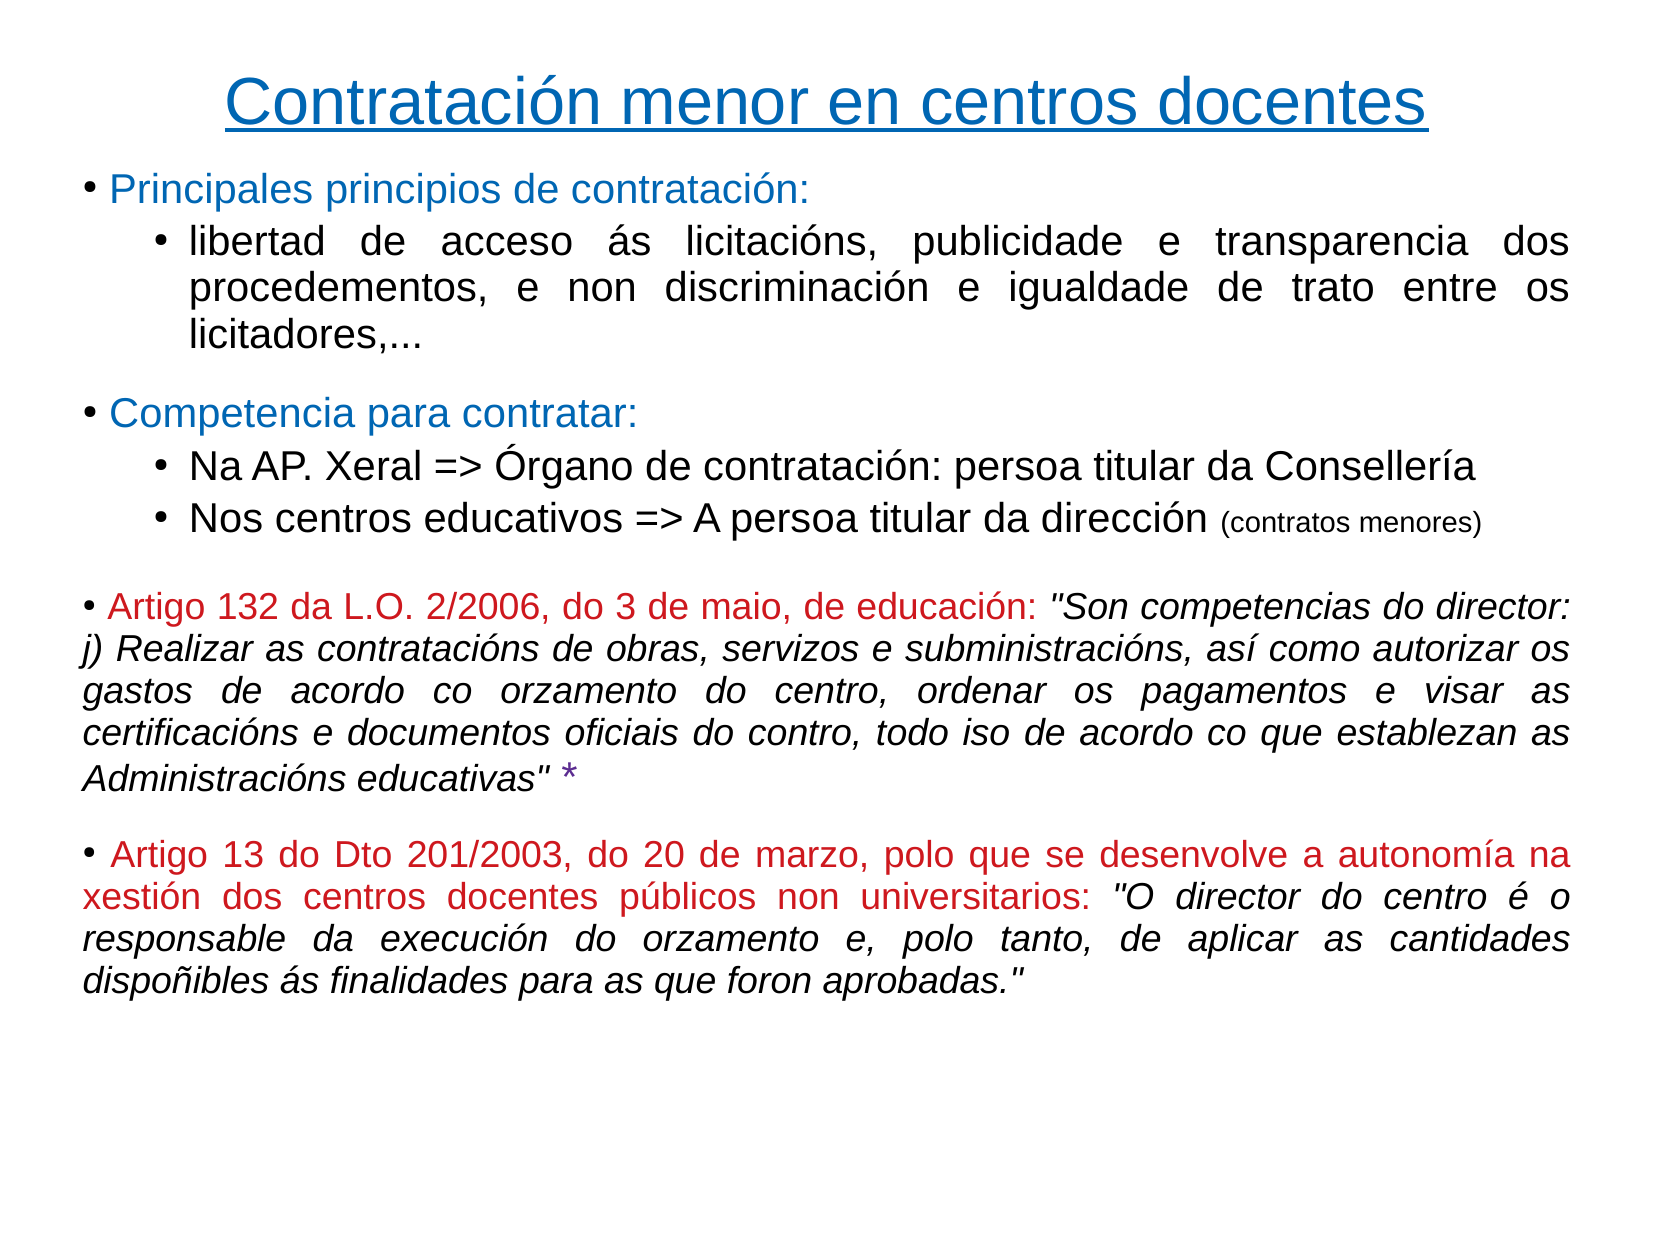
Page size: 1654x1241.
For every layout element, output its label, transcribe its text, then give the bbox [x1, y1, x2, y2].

title Contratación menor en centros docentes [82, 49, 1571, 154]
list Principales principios de contratación: libertad de acceso ás licitacións, publicidade e transparencia dos procedementos, e non discriminación e igualdade de trato entre os licitadores,... Competencia para contratar: Na AP. Xeral => Órgano de contratación: persoa titular da Consellería Nos centros educativos => A persoa titular da dirección (contratos menores) Artigo 132 da L.O. 2/2006, do 3 de maio, de educación: "Son competencias do director: j) Realizar as contratacións de obras, servizos e subministracións, así como autorizar os gastos de acordo co orzamento do centro, ordenar os pagamentos e visar as certificacións e documentos oficiais do contro, todo iso de acordo co que establezan as Administracións educativas" * Artigo 13 do Dto 201/2003, do 20 de marzo, polo que se desenvolve a autonomía na xestión dos centros docentes públicos non universitarios: "O director do centro é o responsable da execución do orzamento e, polo tanto, de aplicar as cantidades dispoñibles ás finalidades para as que foron aprobadas." [82, 165, 1571, 1010]
